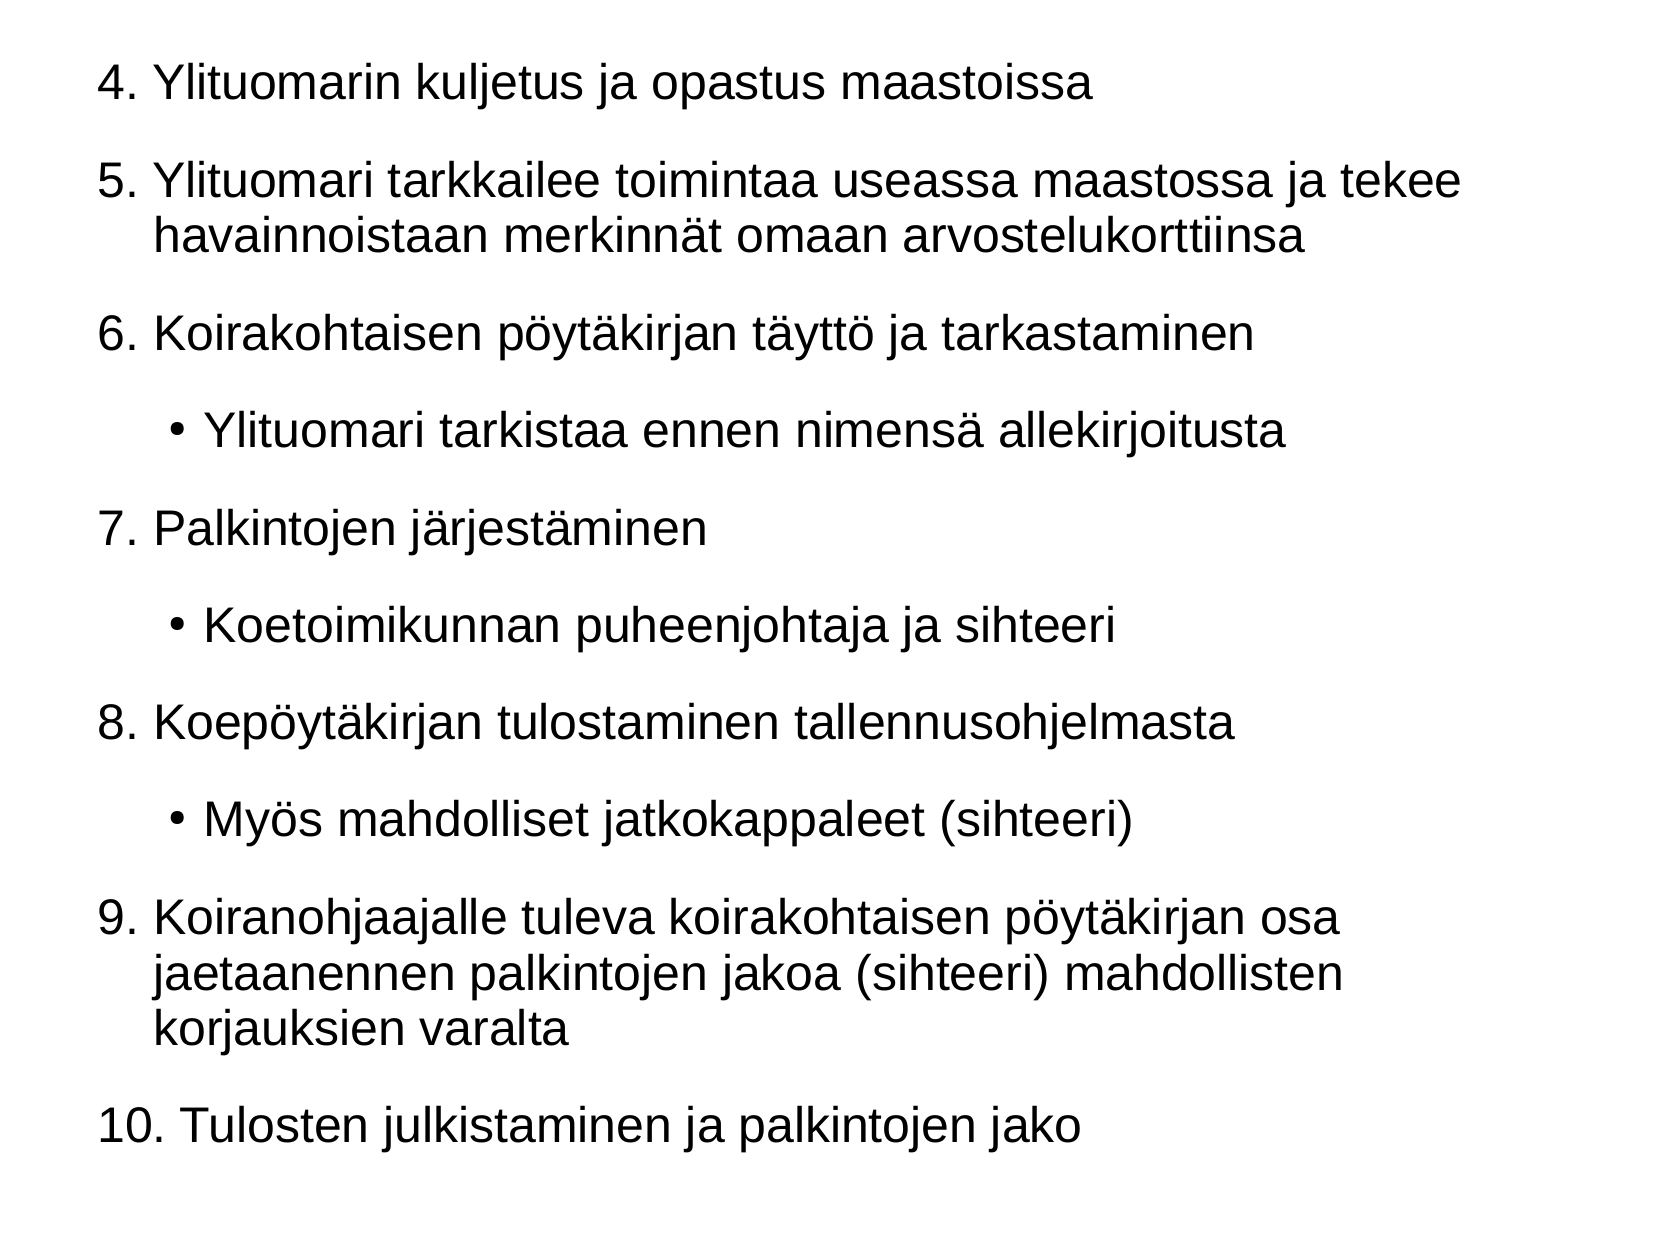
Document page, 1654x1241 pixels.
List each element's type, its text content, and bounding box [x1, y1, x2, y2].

text_box 4. Ylituomarin kuljetus ja opastus maastoissa 5. Ylituomari tarkkailee toimintaa useassa maastossa ja tekee havainnoistaan merkinnät omaan arvostelukorttiinsa 6. Koirakohtaisen pöytäkirjan täyttö ja tarkastaminen Ylituomari tarkistaa ennen nimensä allekirjoitusta 7. Palkintojen järjestäminen Koetoimikunnan puheenjohtaja ja sihteeri 8. Koepöytäkirjan tulostaminen tallennusohjelmasta Myös mahdolliset jatkokappaleet (sihteeri) 9. Koiranohjaajalle tuleva koirakohtaisen pöytäkirjan osa jaetaanennen palkintojen jakoa (sihteeri) mahdollisten korjauksien varalta 10. Tulosten julkistaminen ja palkintojen jako [82, 47, 1571, 1163]
